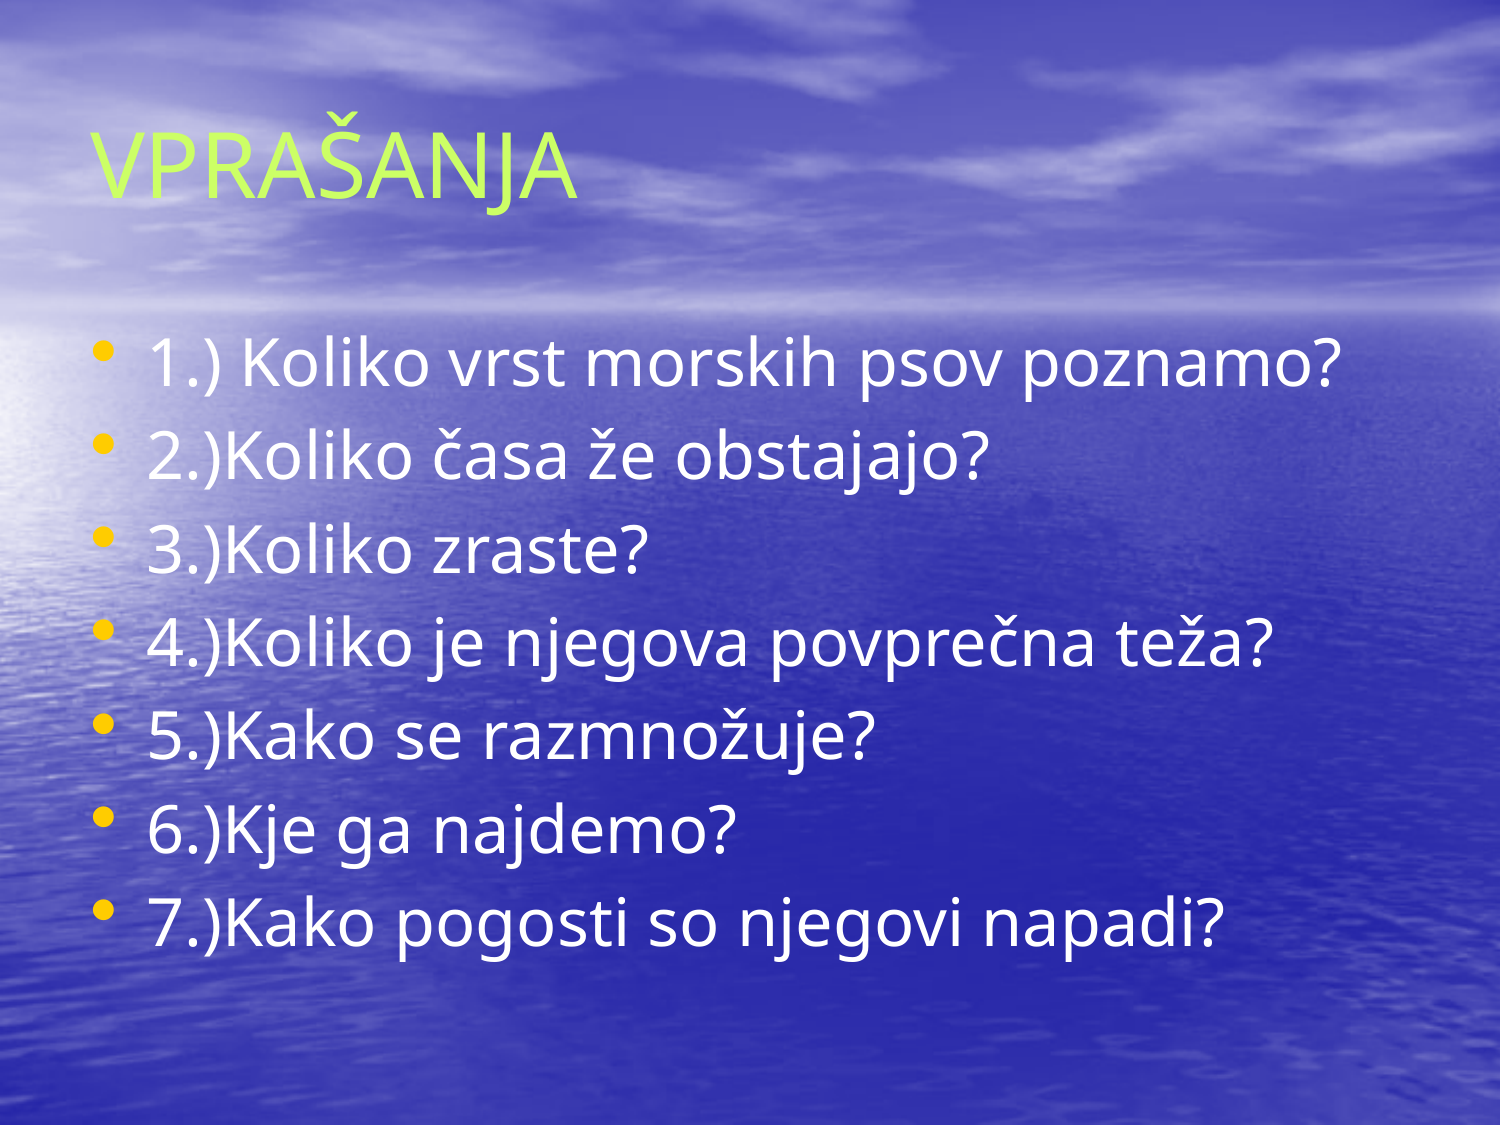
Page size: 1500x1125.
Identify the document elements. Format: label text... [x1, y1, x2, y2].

list 1.) Koliko vrst morskih psov poznamo? 2.)Koliko časa že obstajajo? 3.)Koliko zraste? 4.)Koliko je njegova povprečna teža? 5.)Kako se razmnožuje? 6.)Kje ga najdemo? 7.)Kako pogosti so njegovi napadi? [75, 312, 1425, 988]
title VPRAŠANJA [75, 47, 1425, 275]
picture [0, 0, 1500, 1125]
